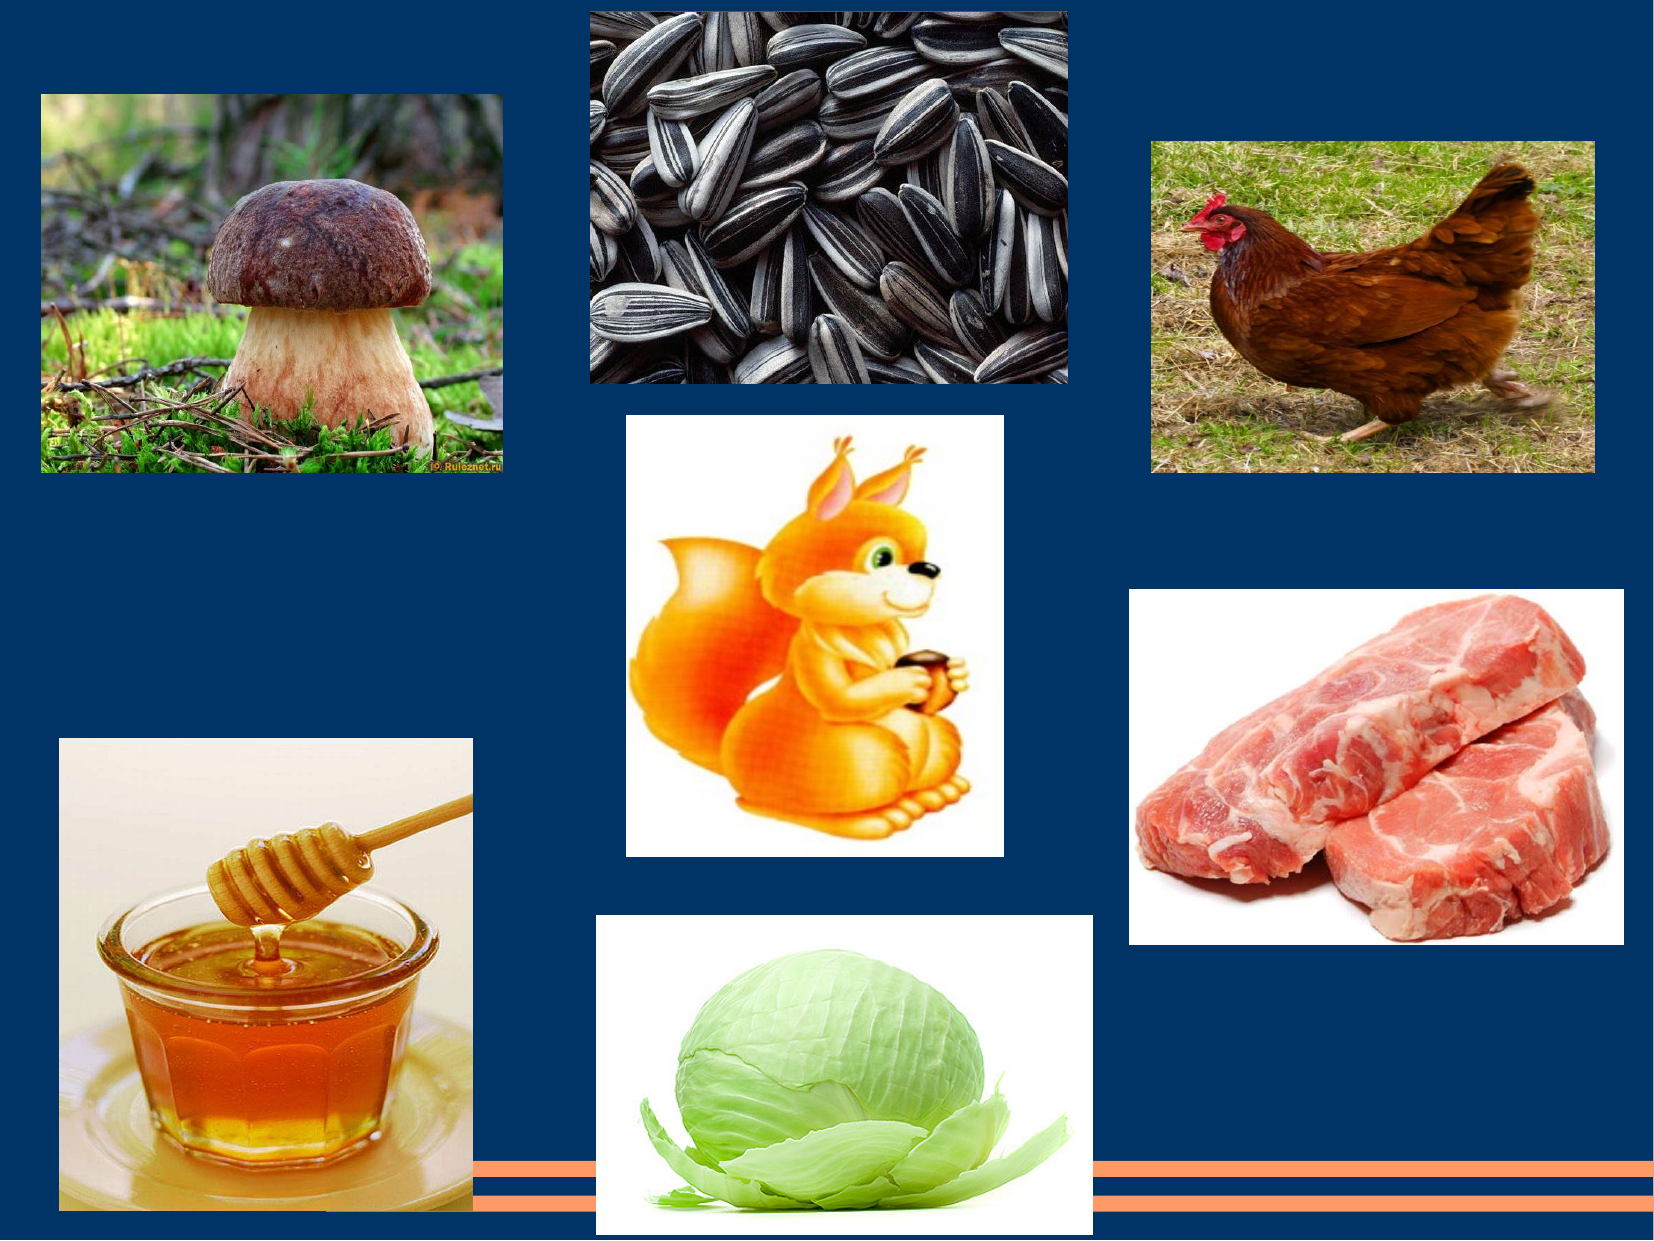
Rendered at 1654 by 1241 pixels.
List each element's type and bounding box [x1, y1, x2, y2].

picture [41, 94, 503, 473]
picture [59, 738, 473, 1211]
picture [596, 915, 1093, 1235]
picture [590, 11, 1068, 384]
picture [1151, 141, 1595, 473]
picture [1129, 589, 1624, 945]
picture [626, 415, 1004, 857]
